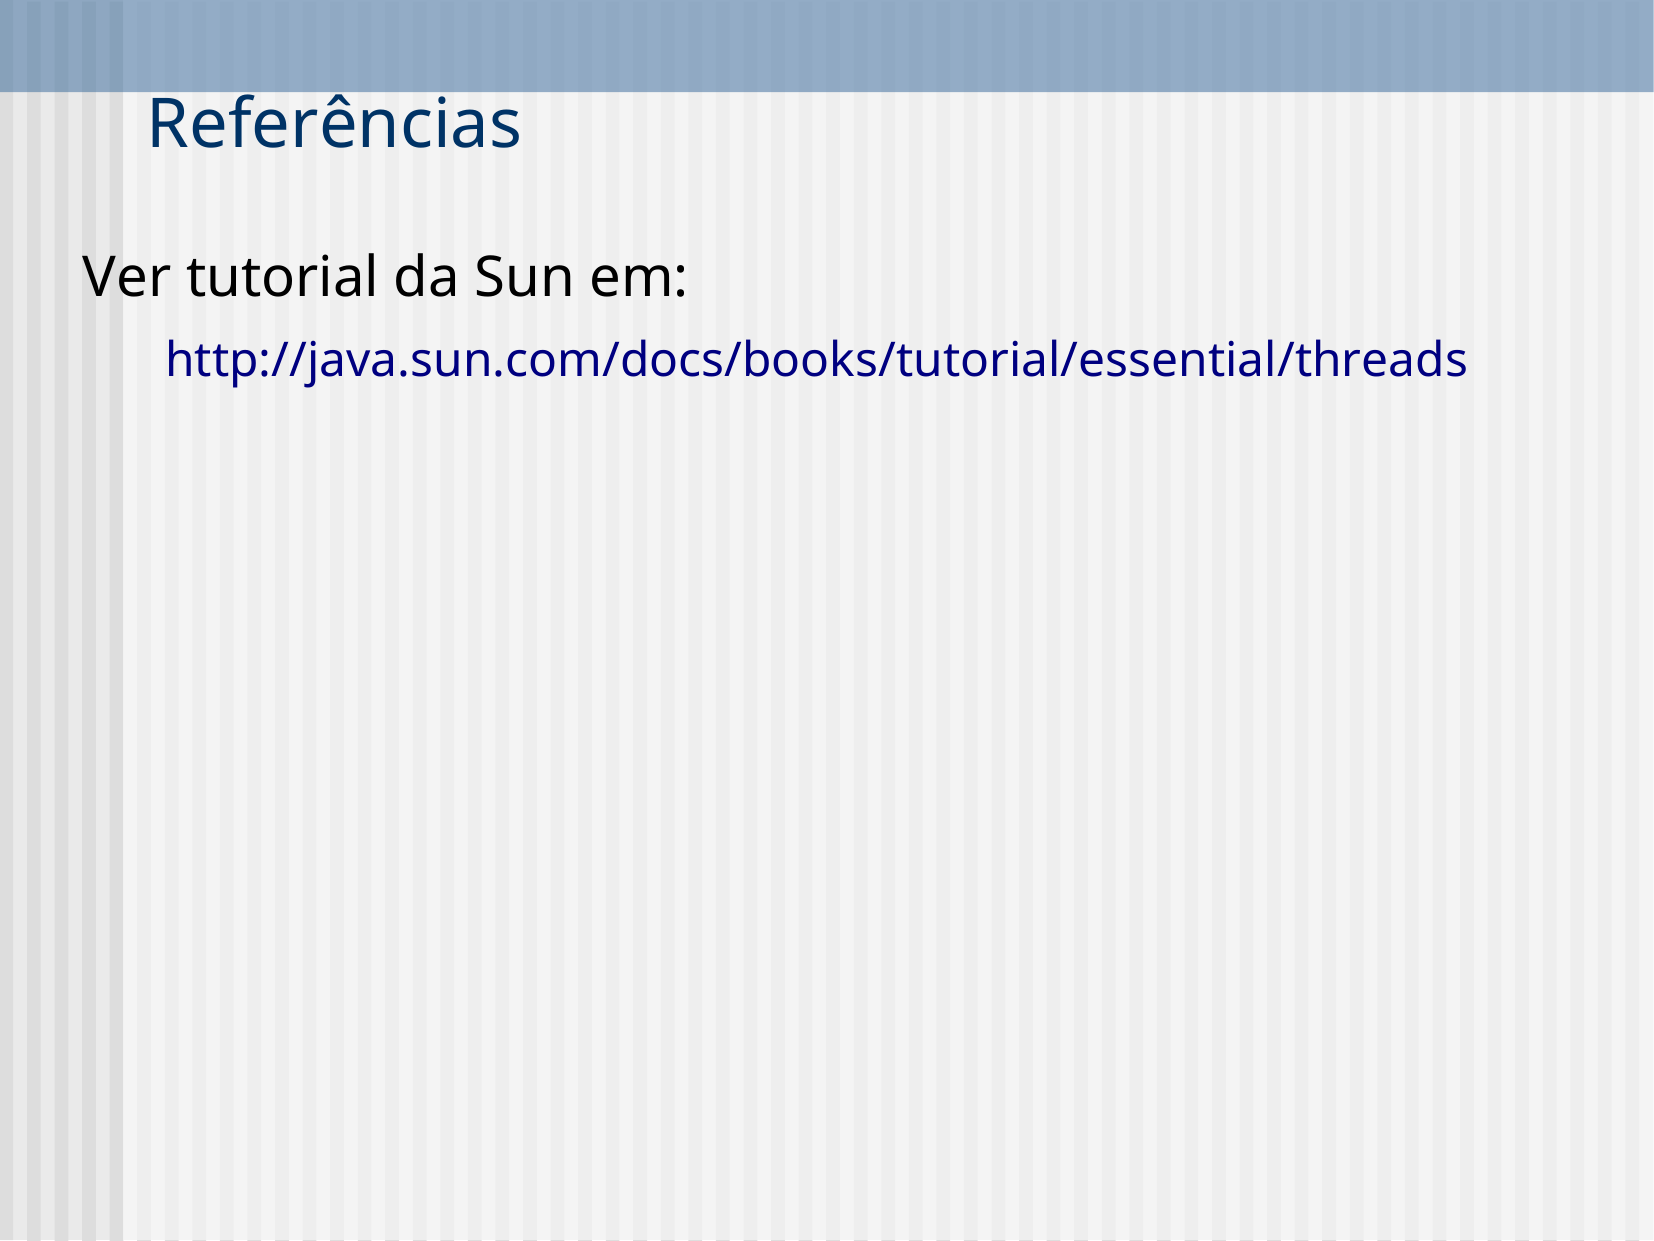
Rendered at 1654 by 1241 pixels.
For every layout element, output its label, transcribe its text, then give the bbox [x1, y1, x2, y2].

list Ver tutorial da Sun em: http://java.sun.com/docs/books/tutorial/essential/threads [82, 236, 1571, 1094]
title Referências [146, 36, 1536, 204]
